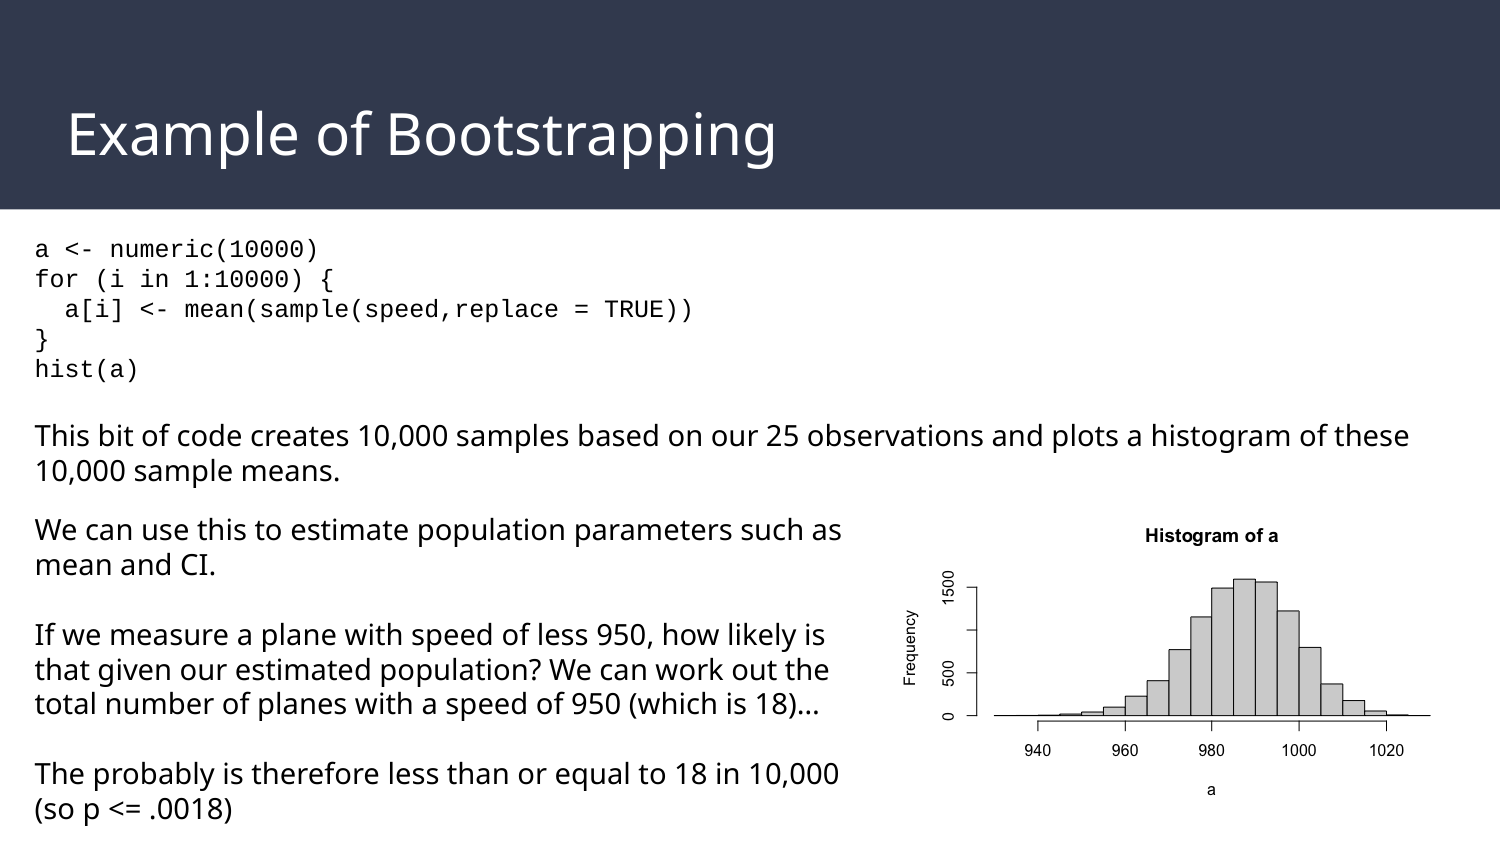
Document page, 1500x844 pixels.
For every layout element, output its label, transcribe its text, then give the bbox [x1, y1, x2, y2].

picture [898, 495, 1487, 818]
text_box We can use this to estimate population parameters such as mean and CI. If we measure a plane with speed of less 950, how likely is that given our estimated population? We can work out the total number of planes with a speed of 950 (which is 18)… The probably is therefore less than or equal to 18 in 10,000 (so p <= .0018) [19, 495, 899, 784]
title Example of Bootstrapping [51, 82, 1449, 185]
text_box a <- numeric(10000) for (i in 1:10000) { a[i] <- mean(sample(speed,replace = TRUE)) } hist(a) This bit of code creates 10,000 samples based on our 25 observations and plots a histogram of these 10,000 sample means. [19, 217, 1471, 495]
